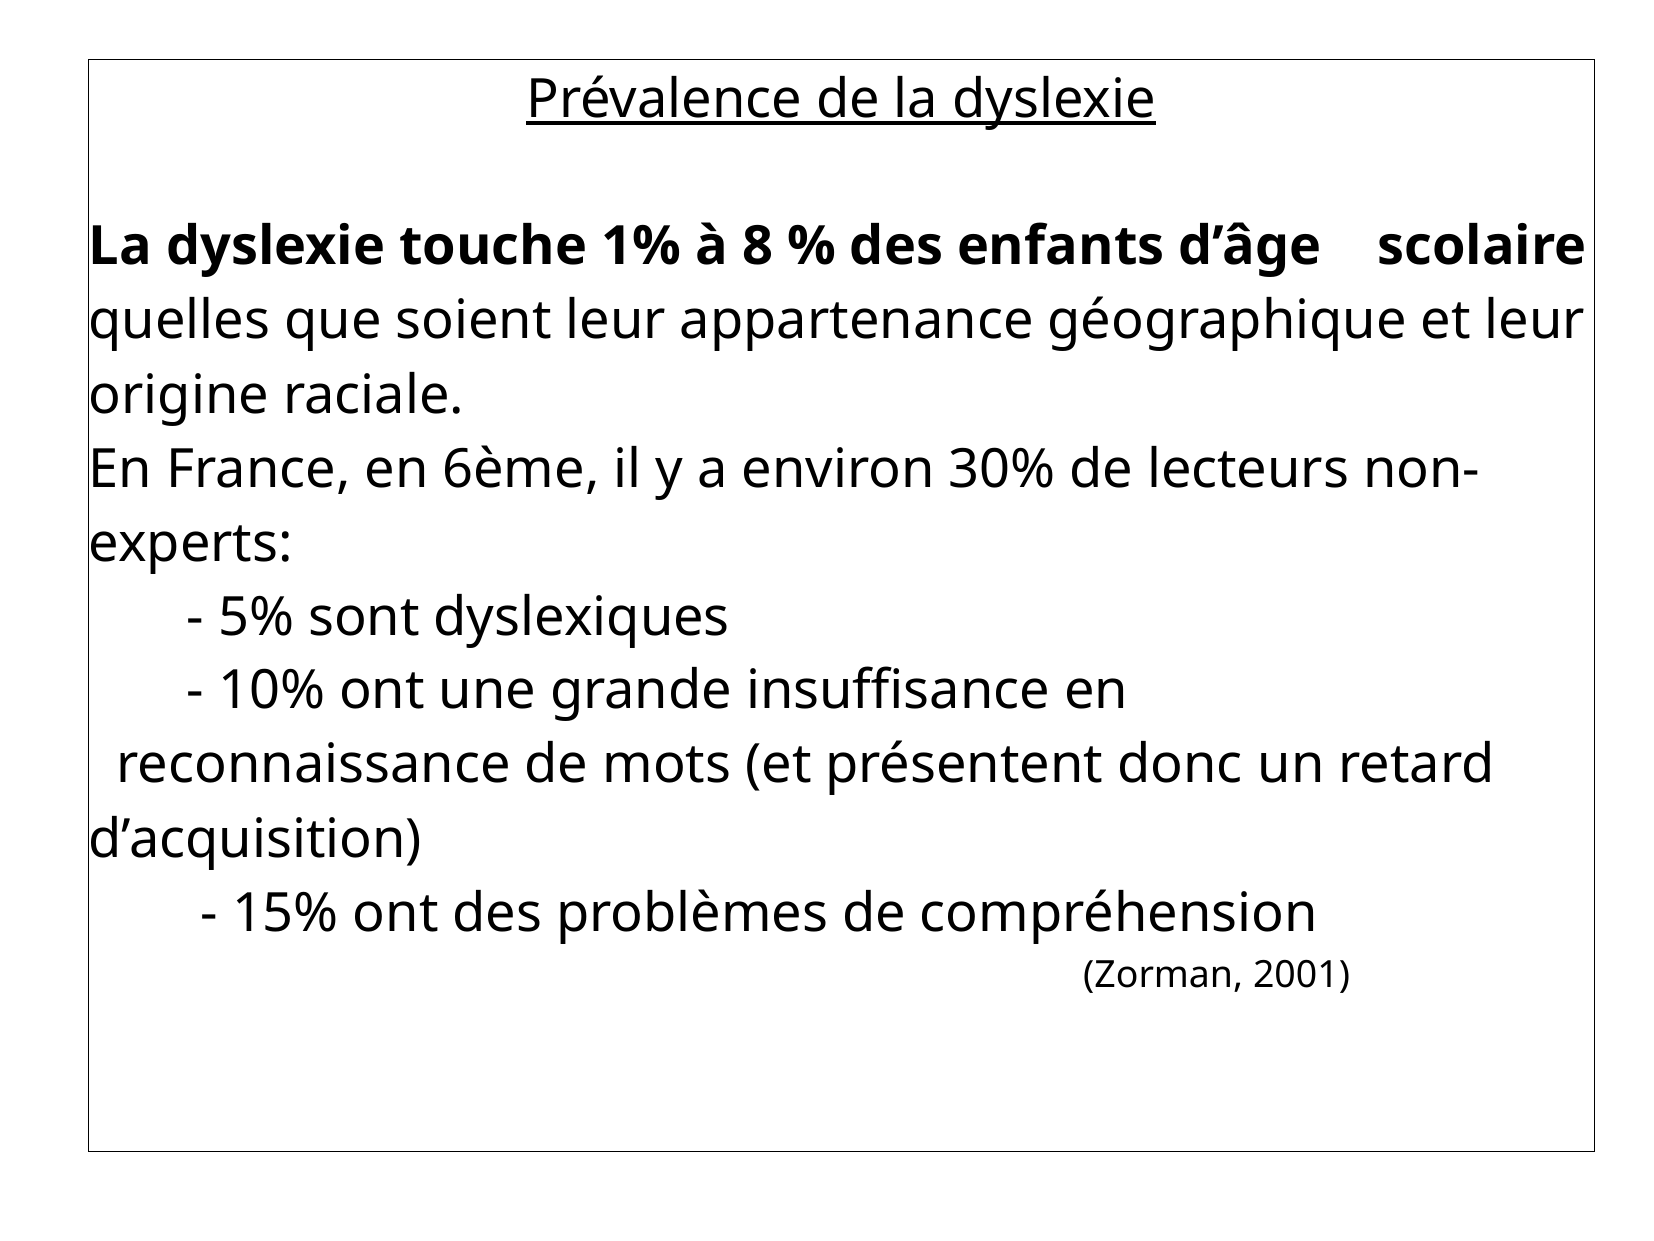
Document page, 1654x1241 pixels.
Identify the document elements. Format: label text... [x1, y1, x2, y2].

text_box Prévalence de la dyslexie La dyslexie touche 1% à 8 % des enfants d’âge scolaire quelles que soient leur appartenance géographique et leur origine raciale. En France, en 6ème, il y a environ 30% de lecteurs non-experts: - 5% sont dyslexiques - 10% ont une grande insuffisance en reconnaissance de mots (et présentent donc un retard d’acquisition) - 15% ont des problèmes de compréhension (Zorman, 2001) (Zorman, 2001) [88, 59, 1595, 1152]
